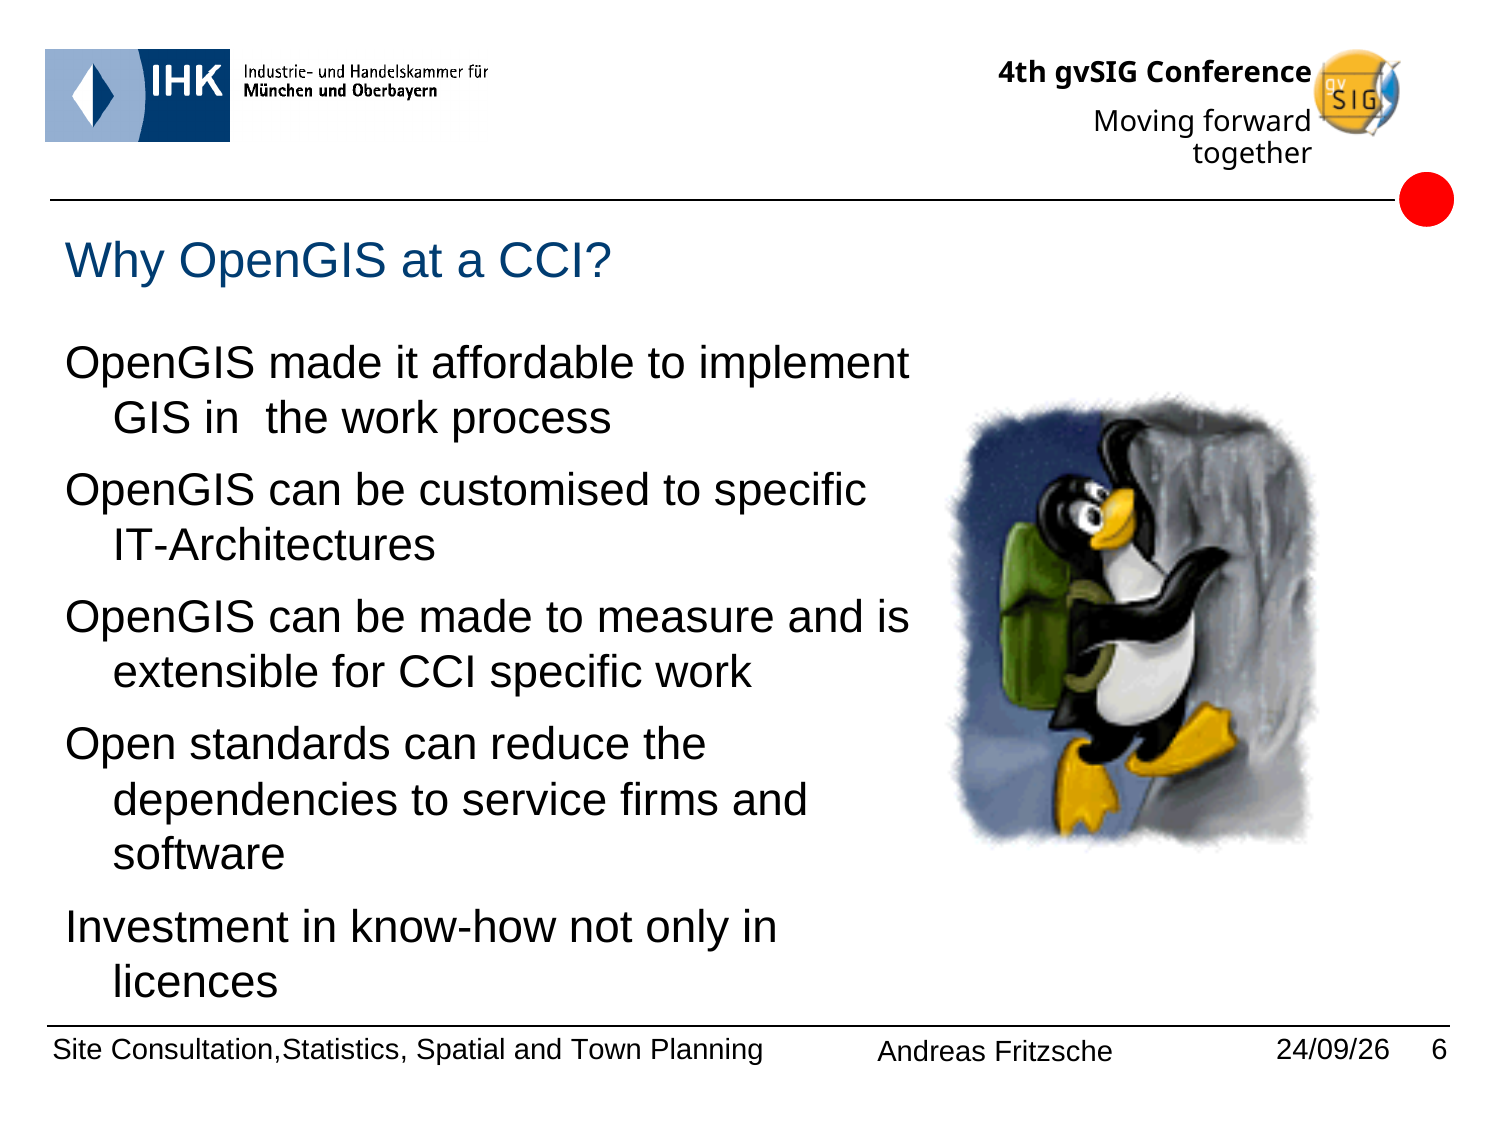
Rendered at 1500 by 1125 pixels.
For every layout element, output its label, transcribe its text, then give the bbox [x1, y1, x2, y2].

text_box OpenGIS made it affordable to implement GIS in the work process OpenGIS can be customised to specific IT-Architectures OpenGIS can be made to measure and is extensible for CCI specific work Open standards can reduce the dependencies to service firms and software Investment in know-how not only in licences [50, 324, 951, 1026]
picture [937, 387, 1329, 863]
picture [1312, 49, 1401, 138]
picture [45, 49, 488, 142]
title Why OpenGIS at a CCI? [49, 224, 1319, 301]
